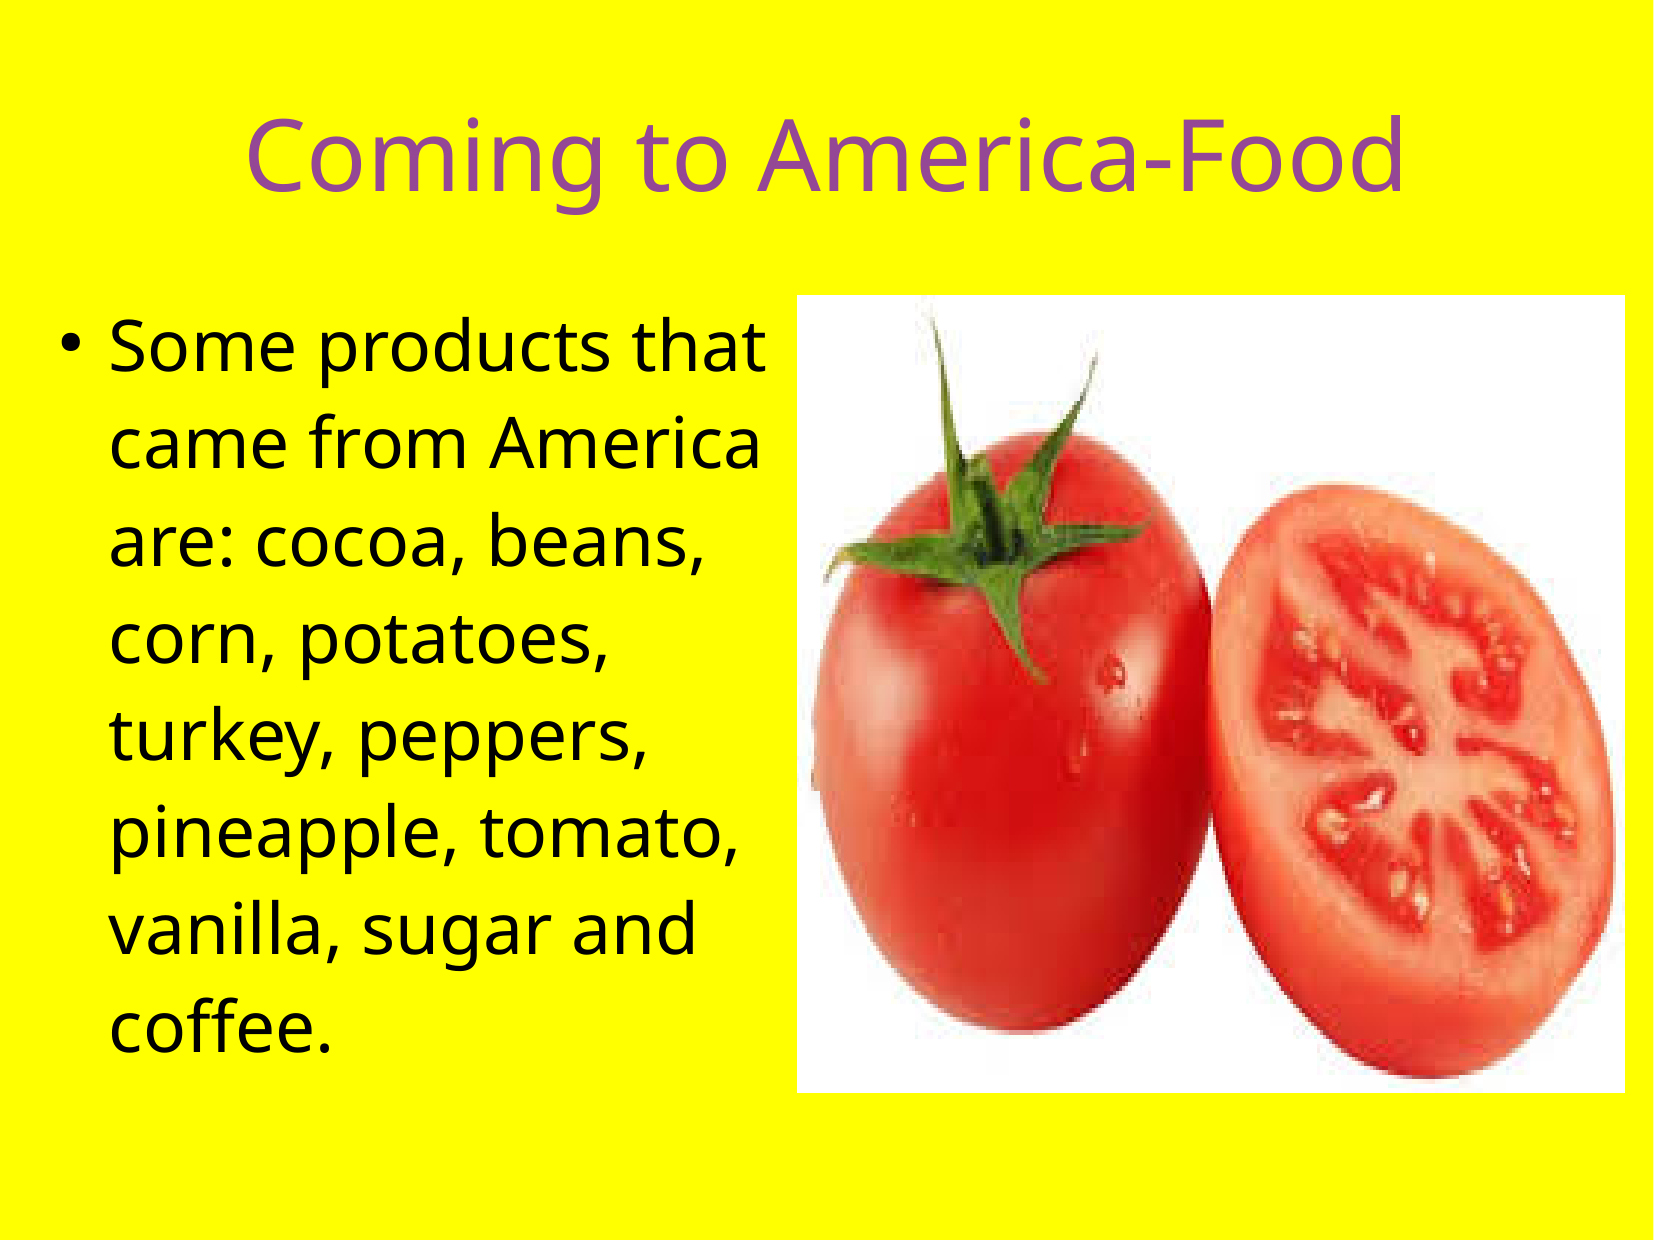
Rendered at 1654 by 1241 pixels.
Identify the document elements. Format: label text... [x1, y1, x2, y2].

title Coming to America-Food [82, 56, 1571, 250]
list Some products that came from America are: cocoa, beans, corn, potatoes, turkey, peppers, pineapple, tomato, vanilla, sugar and coffee. [41, 295, 768, 1114]
picture [797, 290, 1625, 1109]
